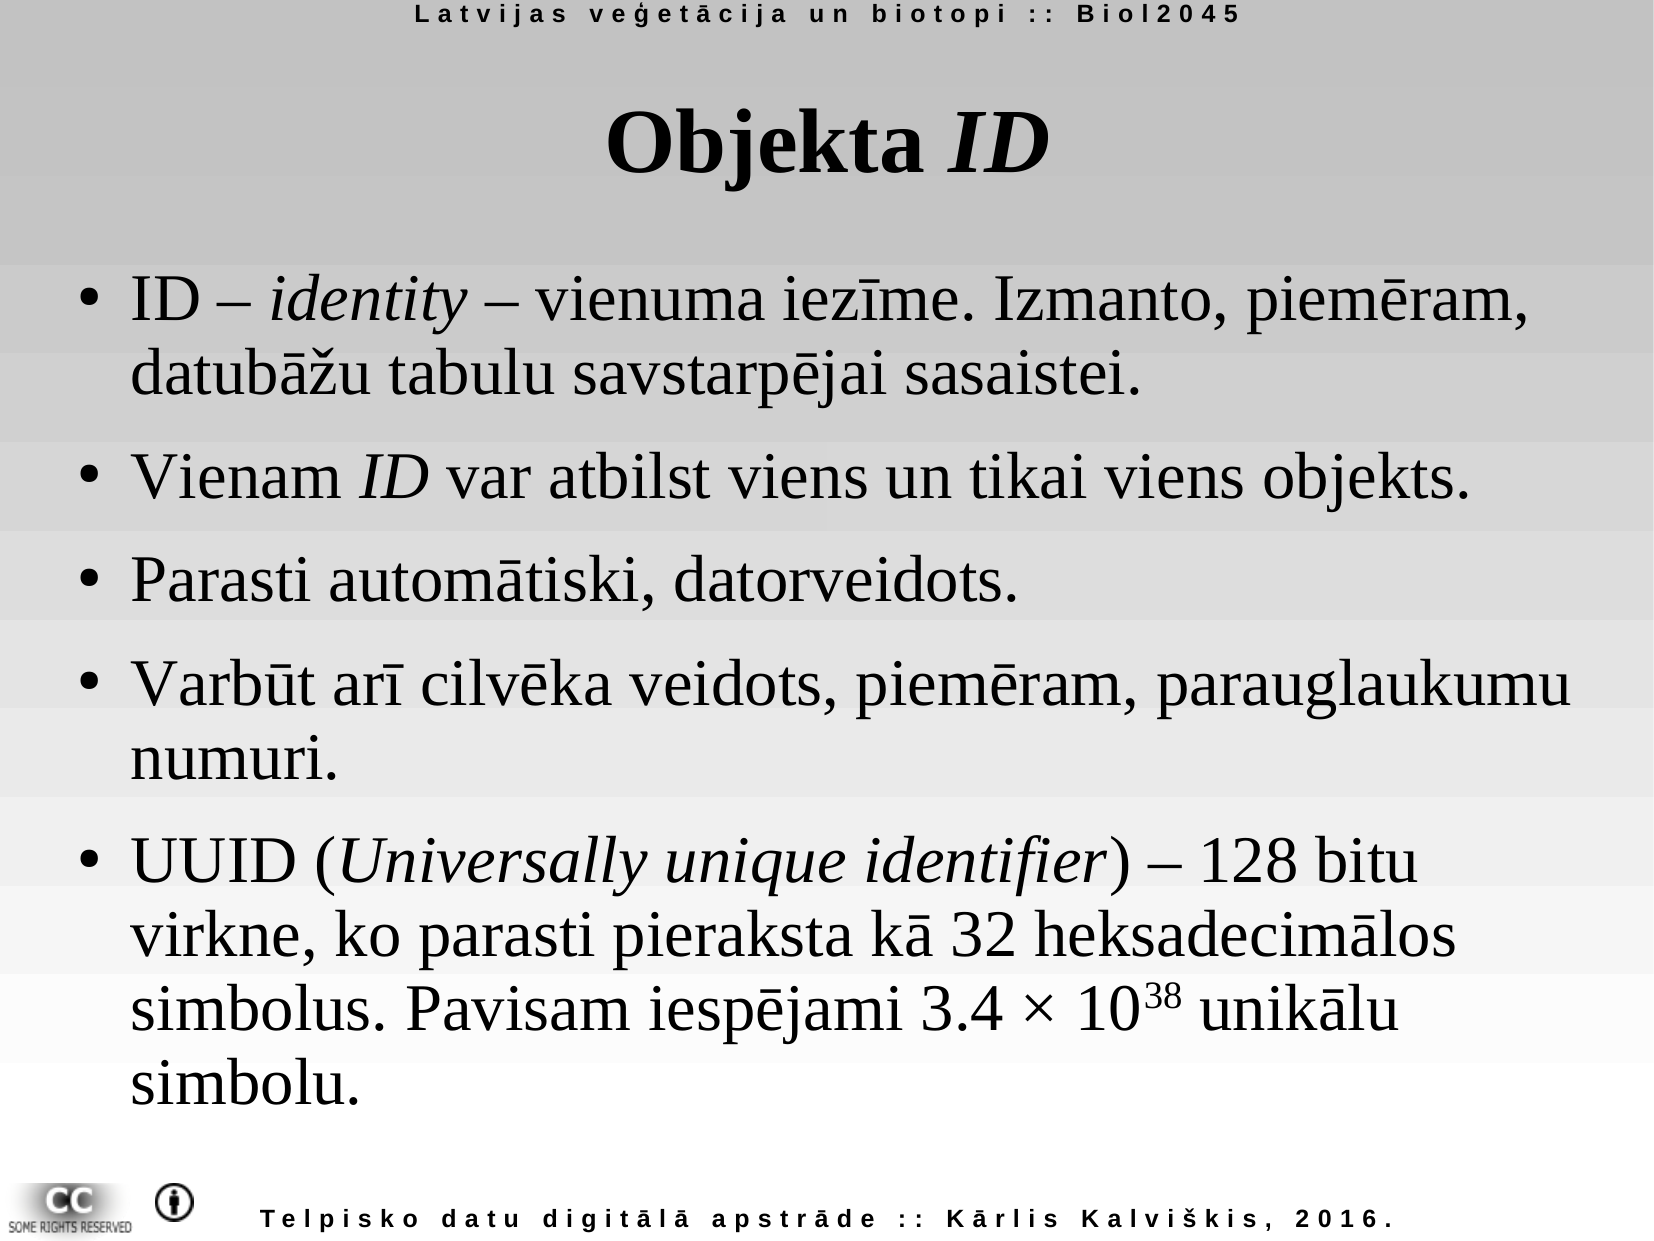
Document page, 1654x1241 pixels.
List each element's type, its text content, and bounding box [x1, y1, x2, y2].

list ID – identity – vienuma iezīme. Izmanto, piemēram, datubāžu tabulu savstarpējai sasaistei. Vienam ID var atbilst viens un tikai viens objekts. Parasti automātiski, datorveidots. Varbūt arī cilvēka veidots, piemēram, parauglaukumu numuri. UUID (Universally unique identifier) – 128 bitu virkne, ko parasti pieraksta kā 32 heksadecimālos simbolus. Pavisam iespējami 3.4 × 1038 unikālu simbolu. [59, 261, 1596, 1175]
title Objekta ID [59, 37, 1596, 246]
picture [0, 0, 1654, 1241]
